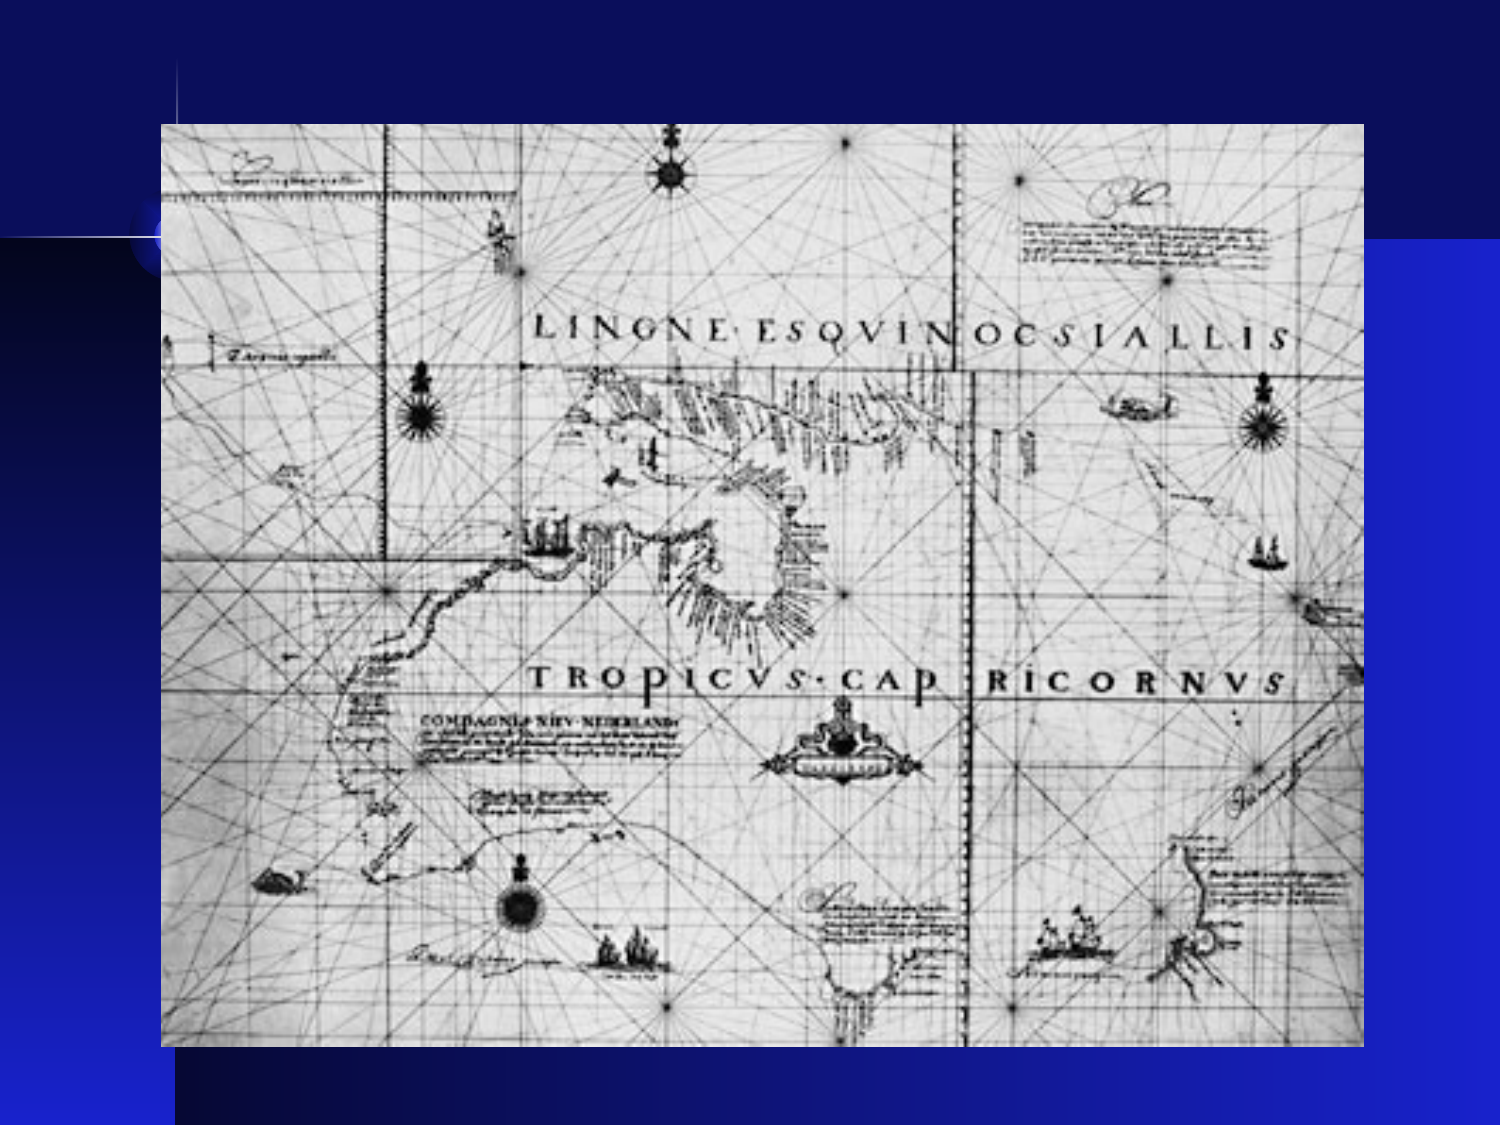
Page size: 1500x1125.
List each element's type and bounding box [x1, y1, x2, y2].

picture [161, 124, 1364, 1047]
